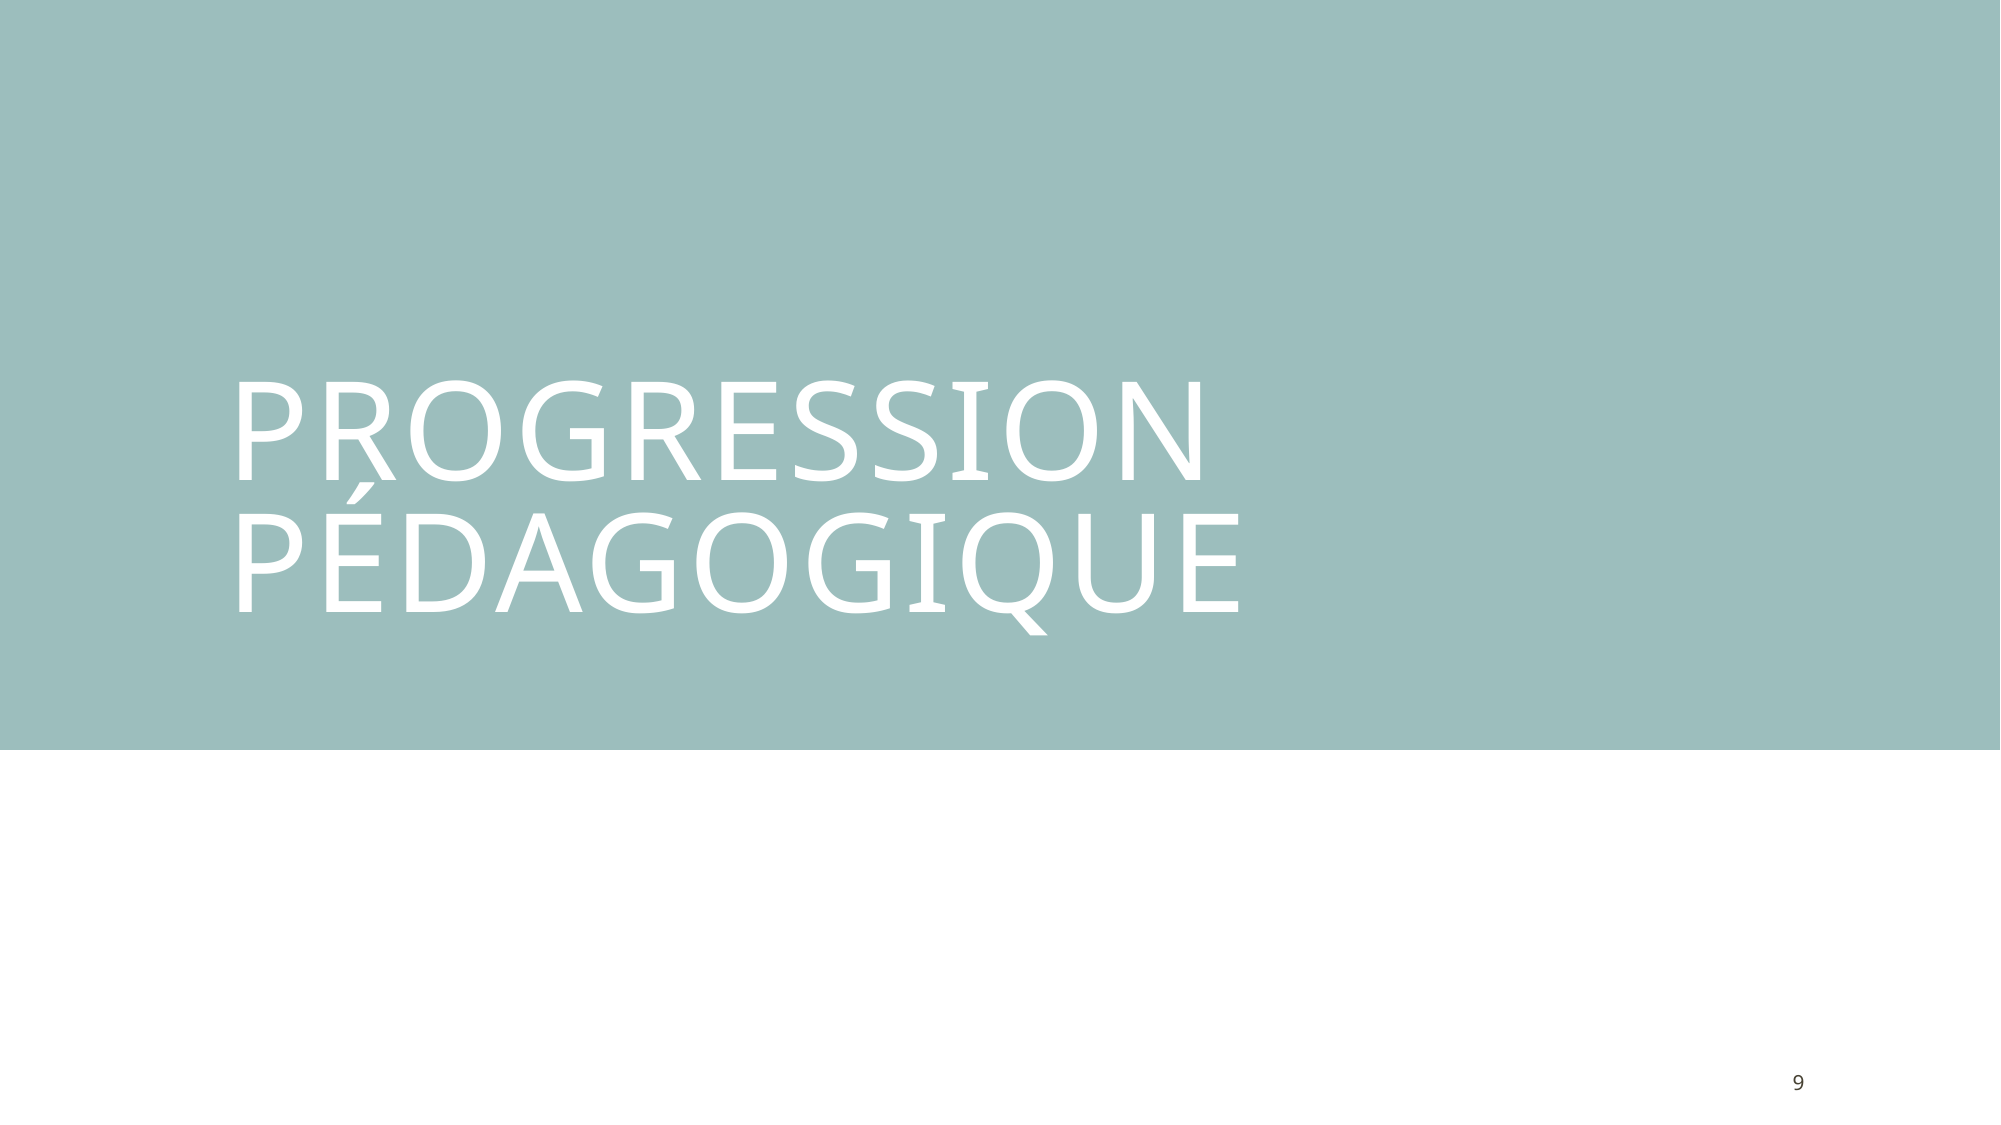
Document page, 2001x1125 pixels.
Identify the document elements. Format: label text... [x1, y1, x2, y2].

text_box 9 [1777, 1061, 1938, 1107]
title Progression pédagogique [211, 160, 1789, 647]
text_box [0, 0, 2000, 1125]
